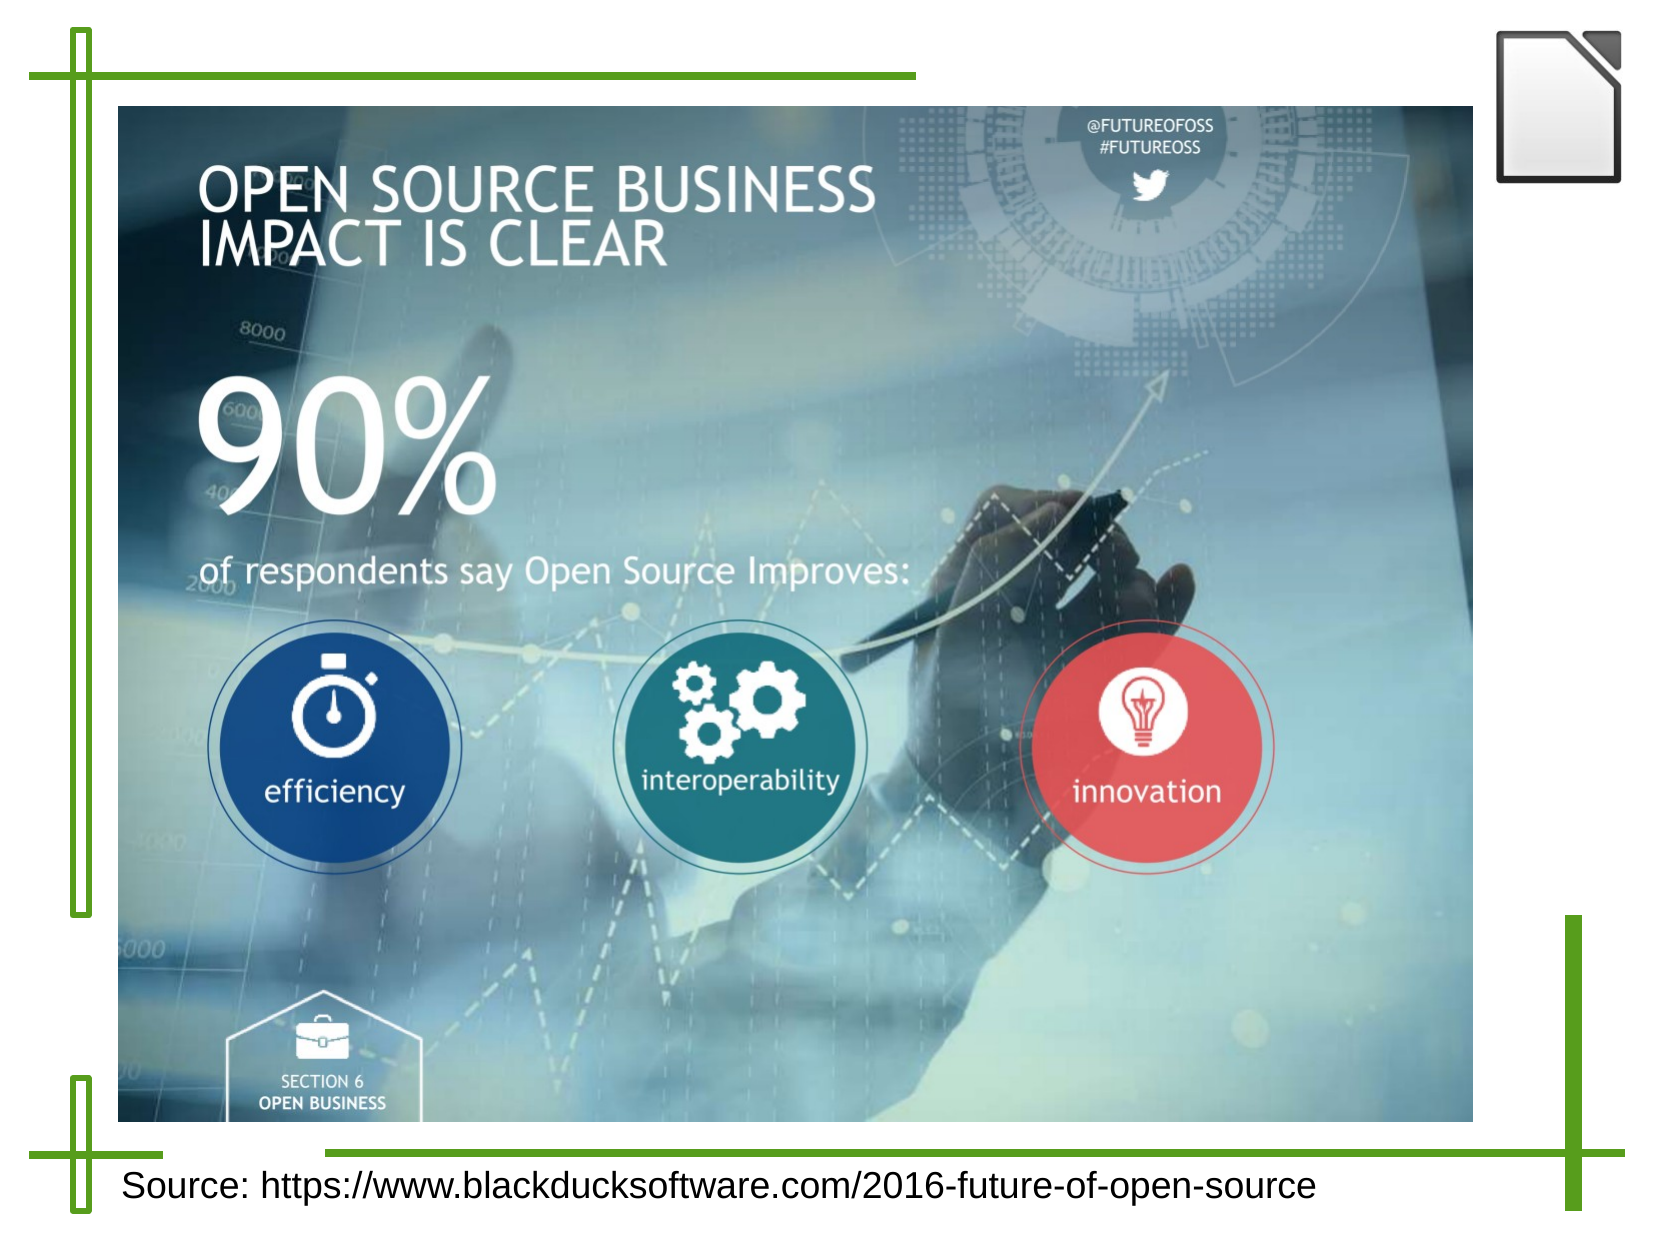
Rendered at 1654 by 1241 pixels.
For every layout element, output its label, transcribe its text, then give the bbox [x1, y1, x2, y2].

text_box Source: https://www.blackducksoftware.com/2016-future-of-open-source [106, 1157, 1333, 1215]
picture [1494, 29, 1624, 186]
picture [118, 106, 1473, 1123]
